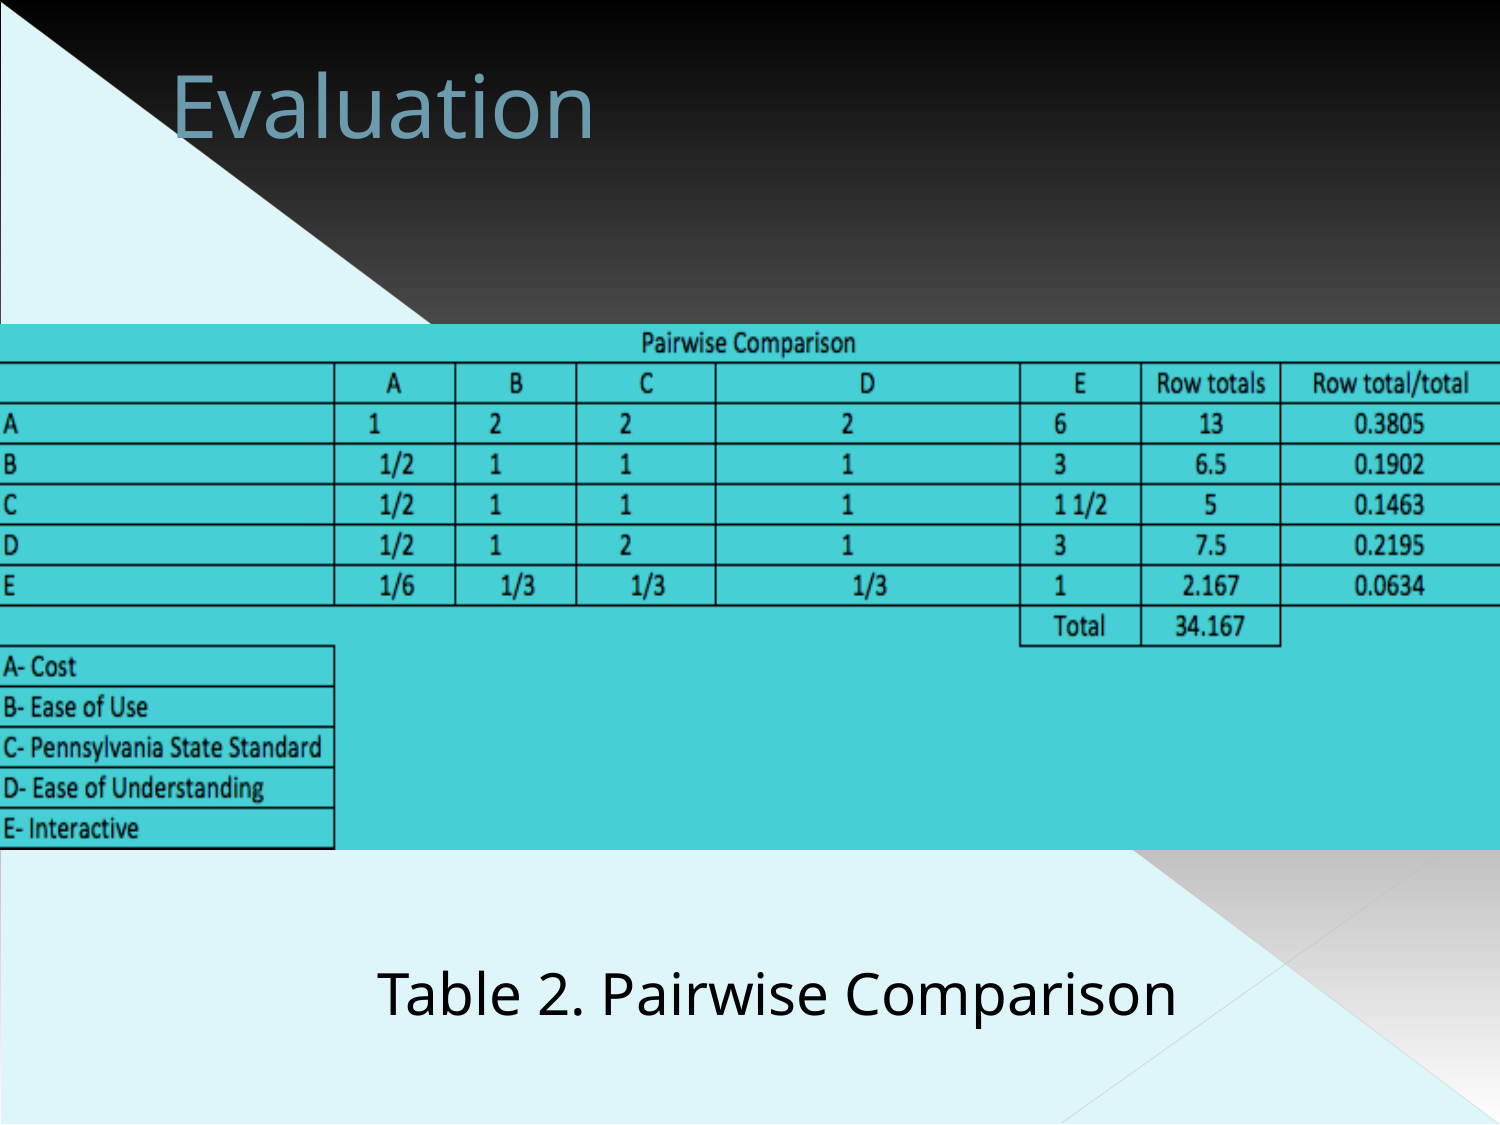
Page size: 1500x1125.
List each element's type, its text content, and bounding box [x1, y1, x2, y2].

picture [0, 324, 1500, 850]
title Evaluation [75, 43, 1425, 274]
text_box Table 2. Pairwise Comparison [363, 950, 1193, 1035]
